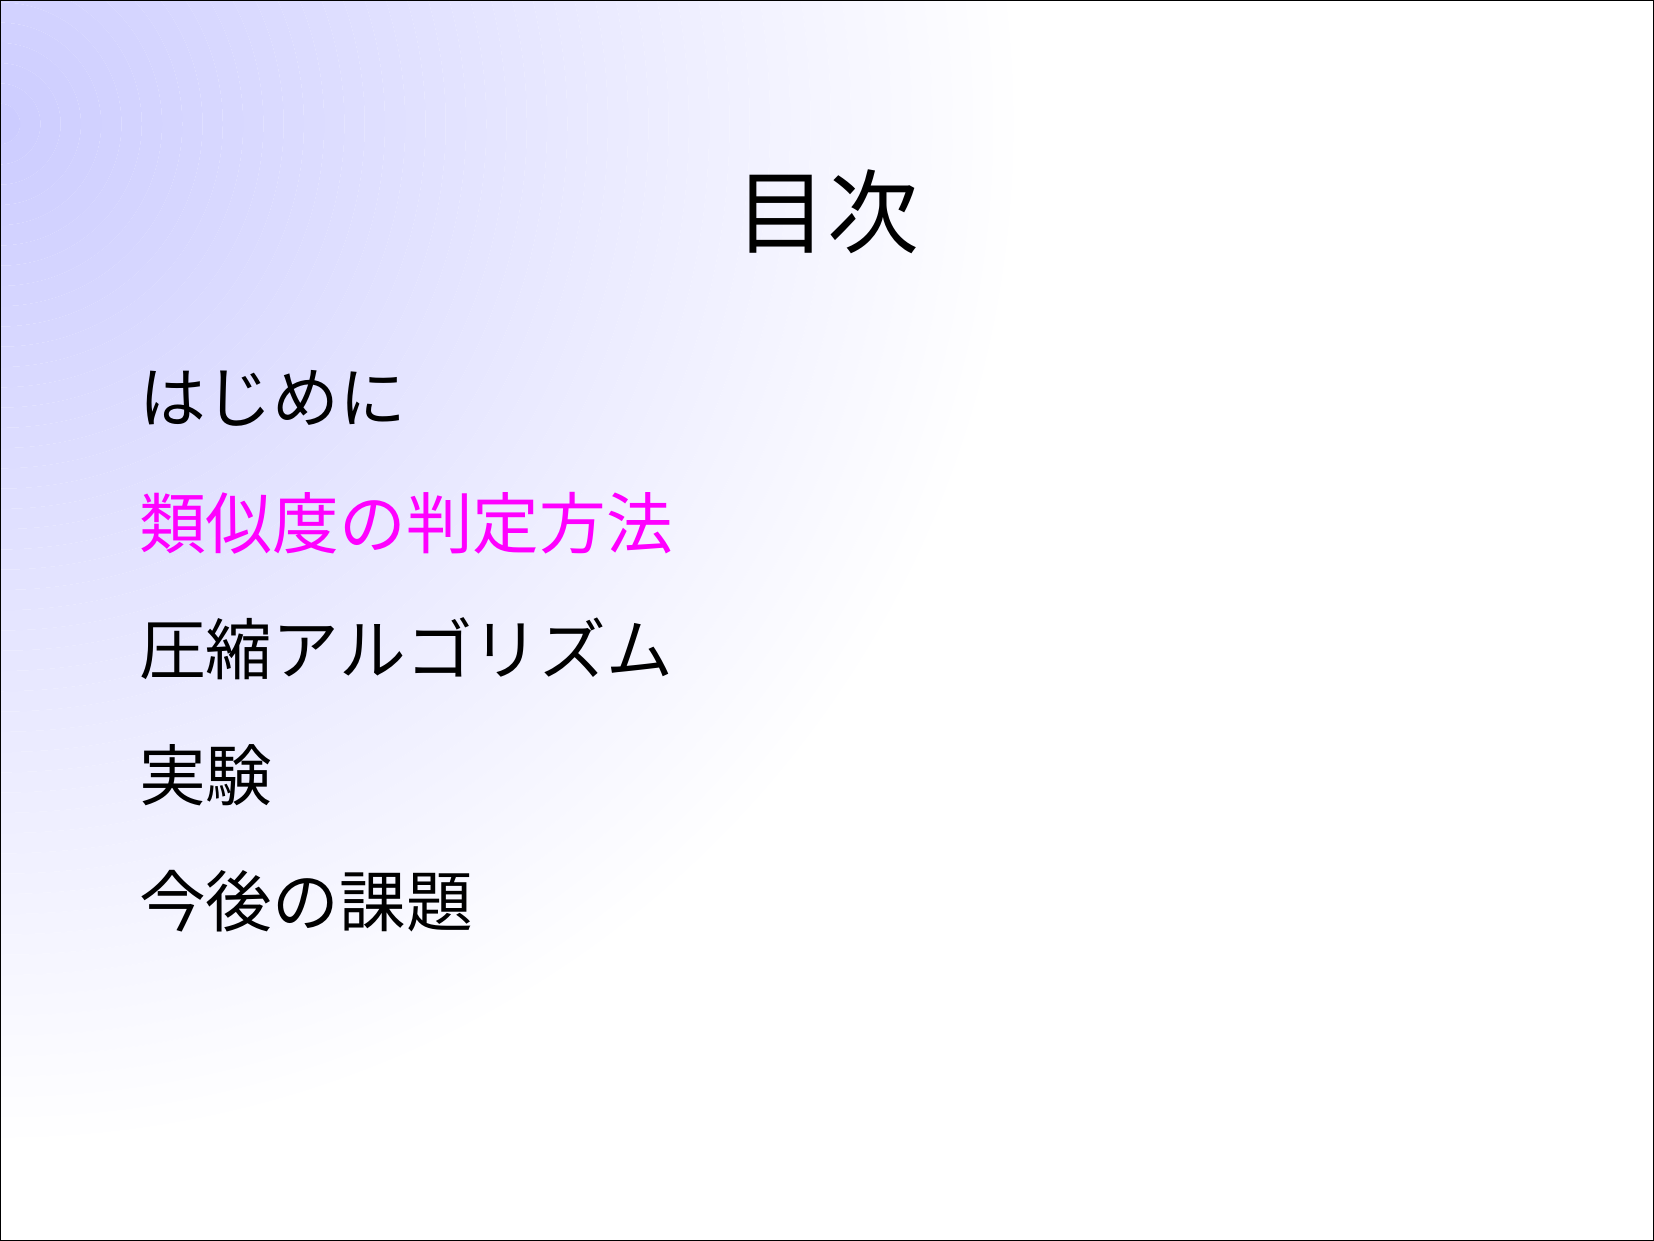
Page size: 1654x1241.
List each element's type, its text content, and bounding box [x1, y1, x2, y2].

list はじめに 類似度の判定方法 圧縮アルゴリズム 実験 今後の課題 [121, 344, 1534, 1127]
title 目次 [121, 102, 1534, 311]
